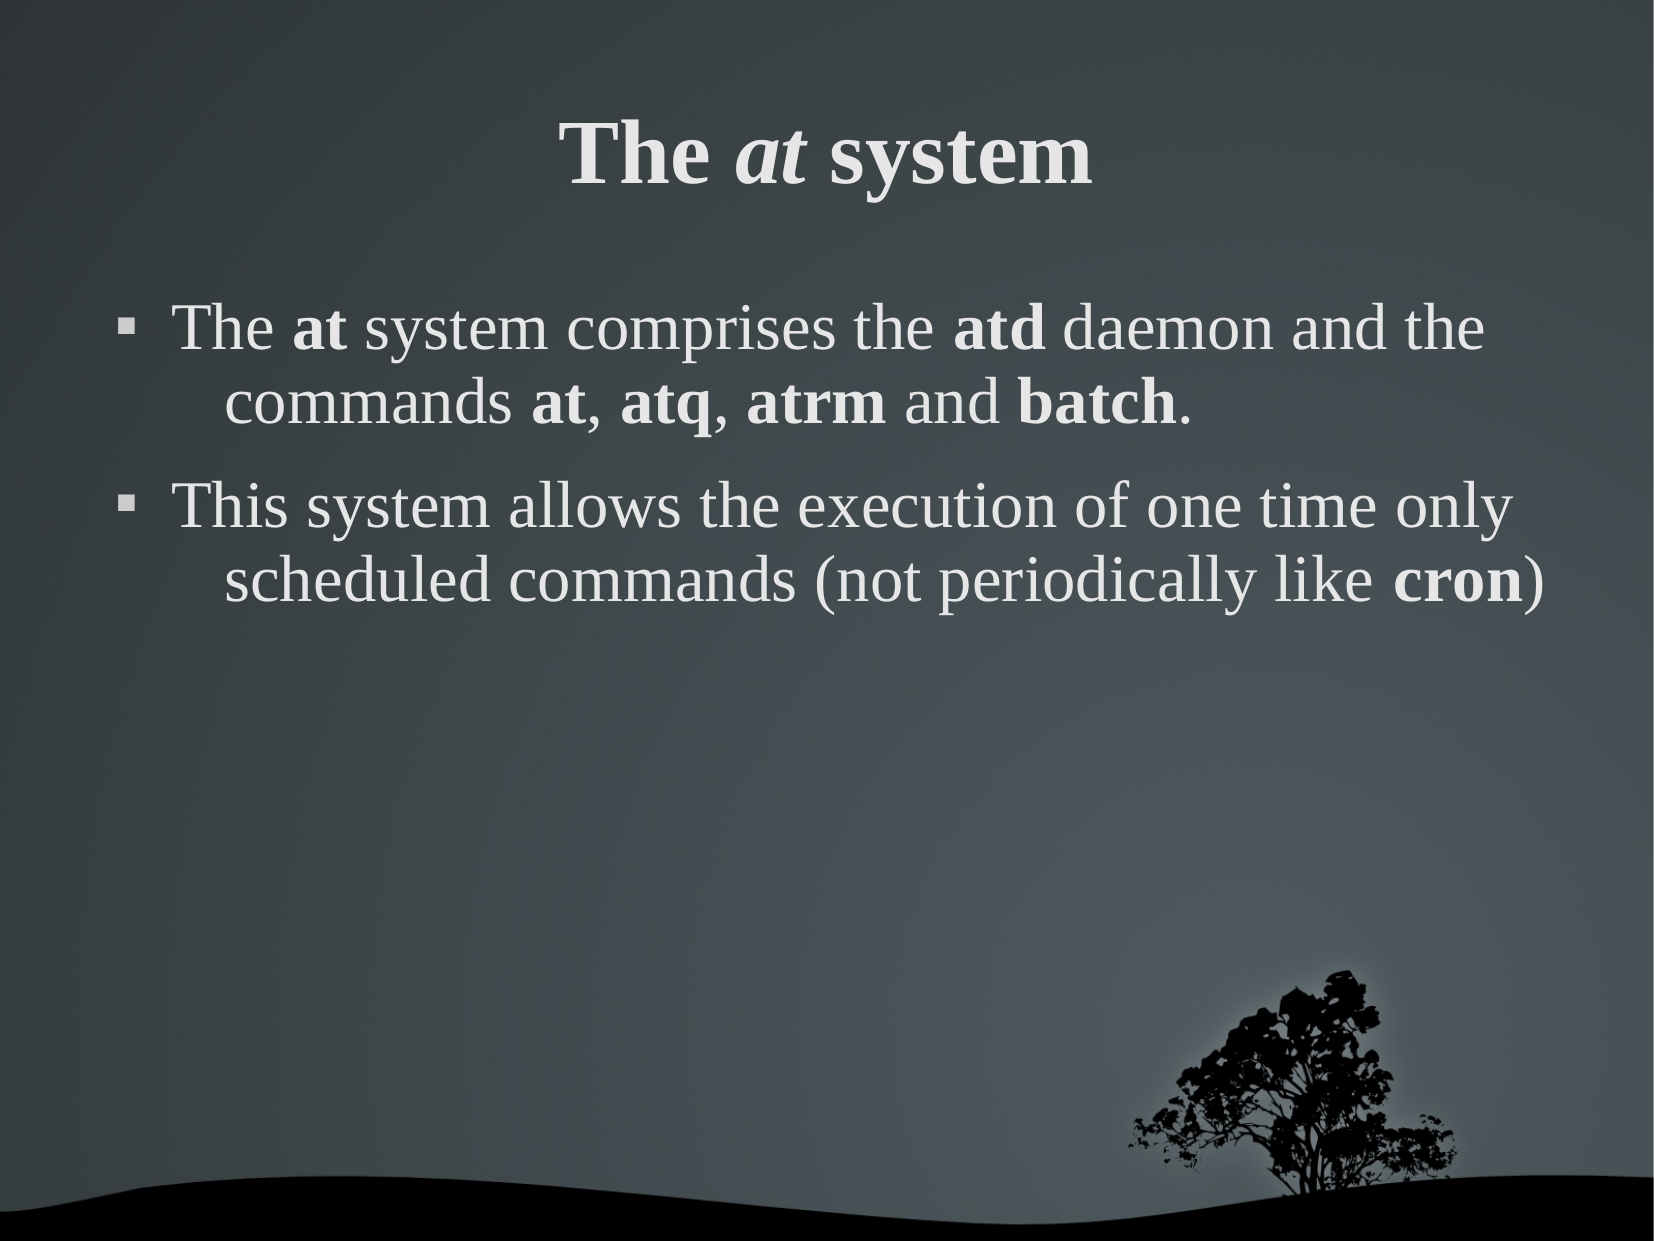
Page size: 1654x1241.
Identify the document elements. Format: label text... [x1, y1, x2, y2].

list The at system comprises the atd daemon and the commands at, atq, atrm and batch. This system allows the execution of one time only scheduled commands (not periodically like cron) [82, 290, 1571, 1109]
picture [0, 0, 1654, 1241]
title The at system [82, 49, 1571, 257]
